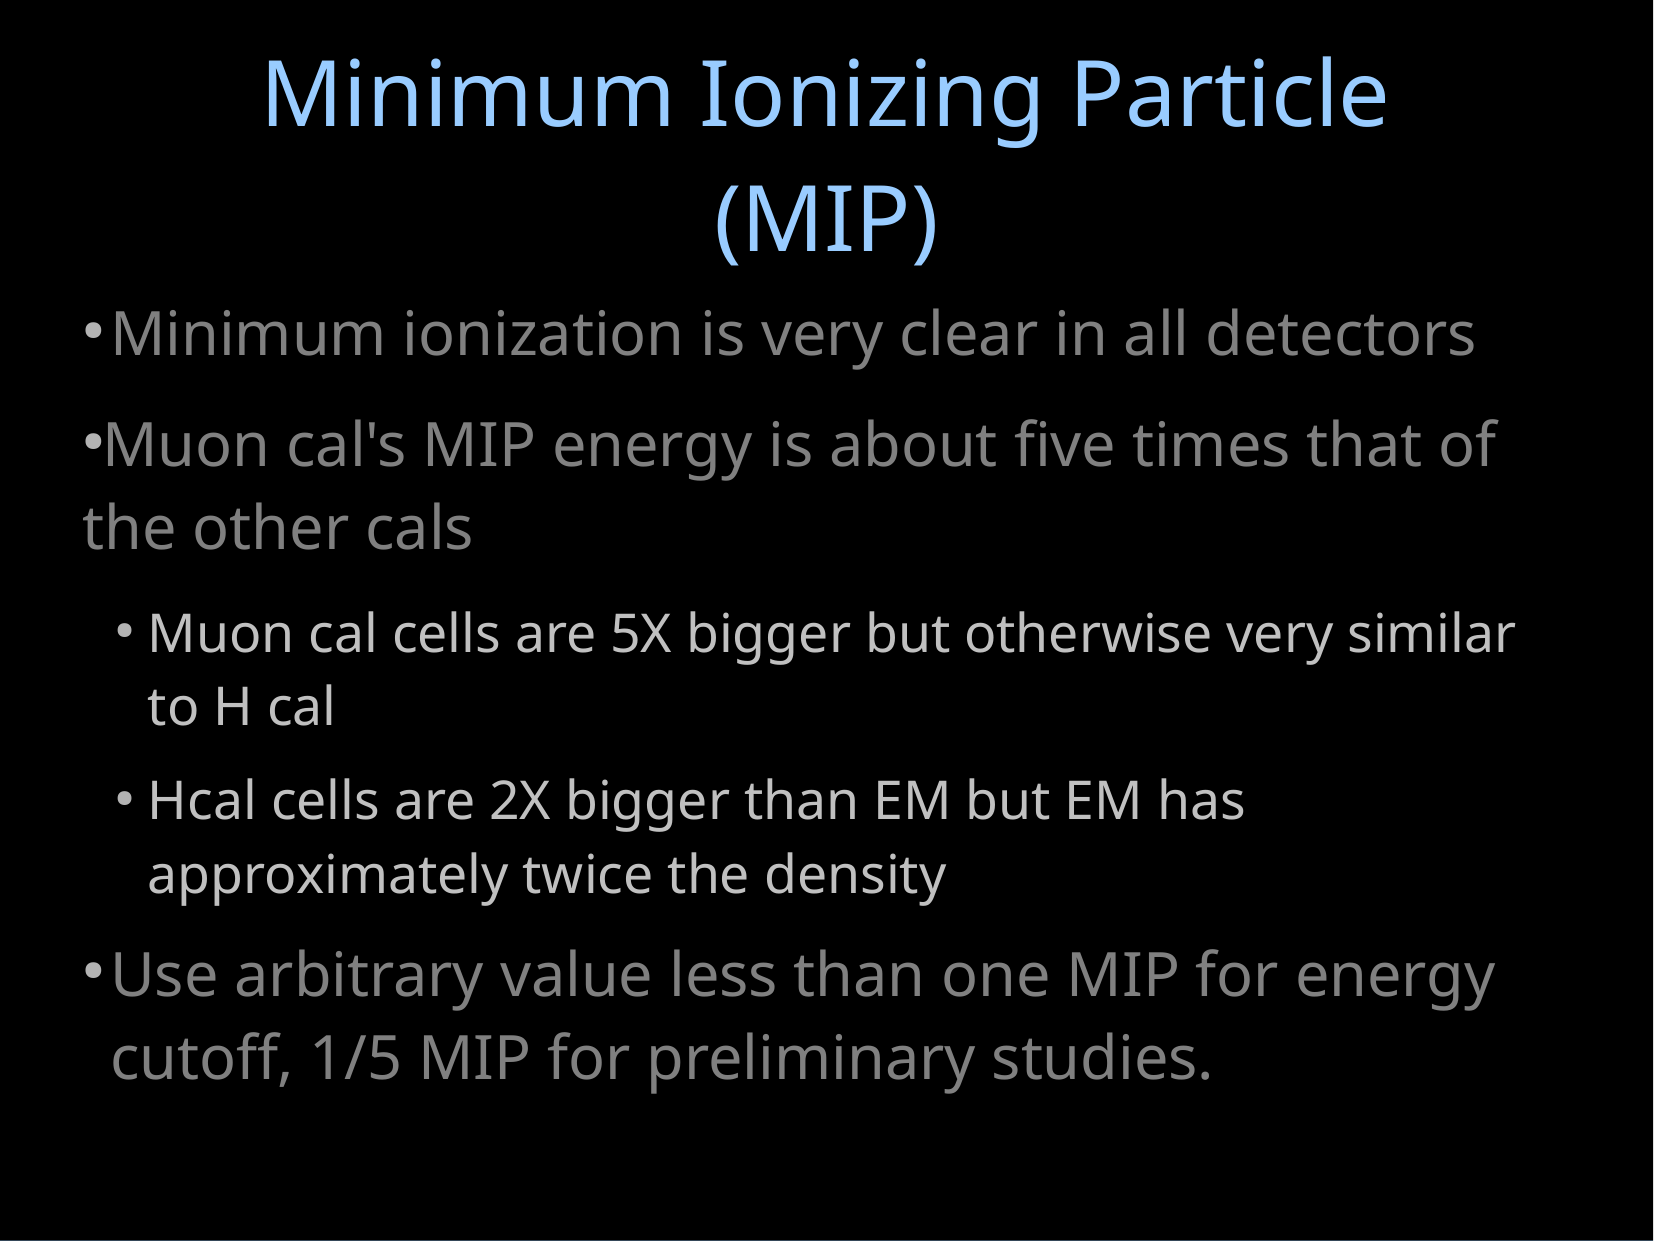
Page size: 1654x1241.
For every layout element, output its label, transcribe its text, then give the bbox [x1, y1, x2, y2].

list Minimum ionization is very clear in all detectors Muon cal's MIP energy is about five times that of the other cals Muon cal cells are 5X bigger but otherwise very similar to H cal Hcal cells are 2X bigger than EM but EM has approximately twice the density Use arbitrary value less than one MIP for energy cutoff, 1/5 MIP for preliminary studies. [82, 290, 1571, 1110]
title Minimum Ionizing Particle (MIP) [82, 29, 1571, 277]
